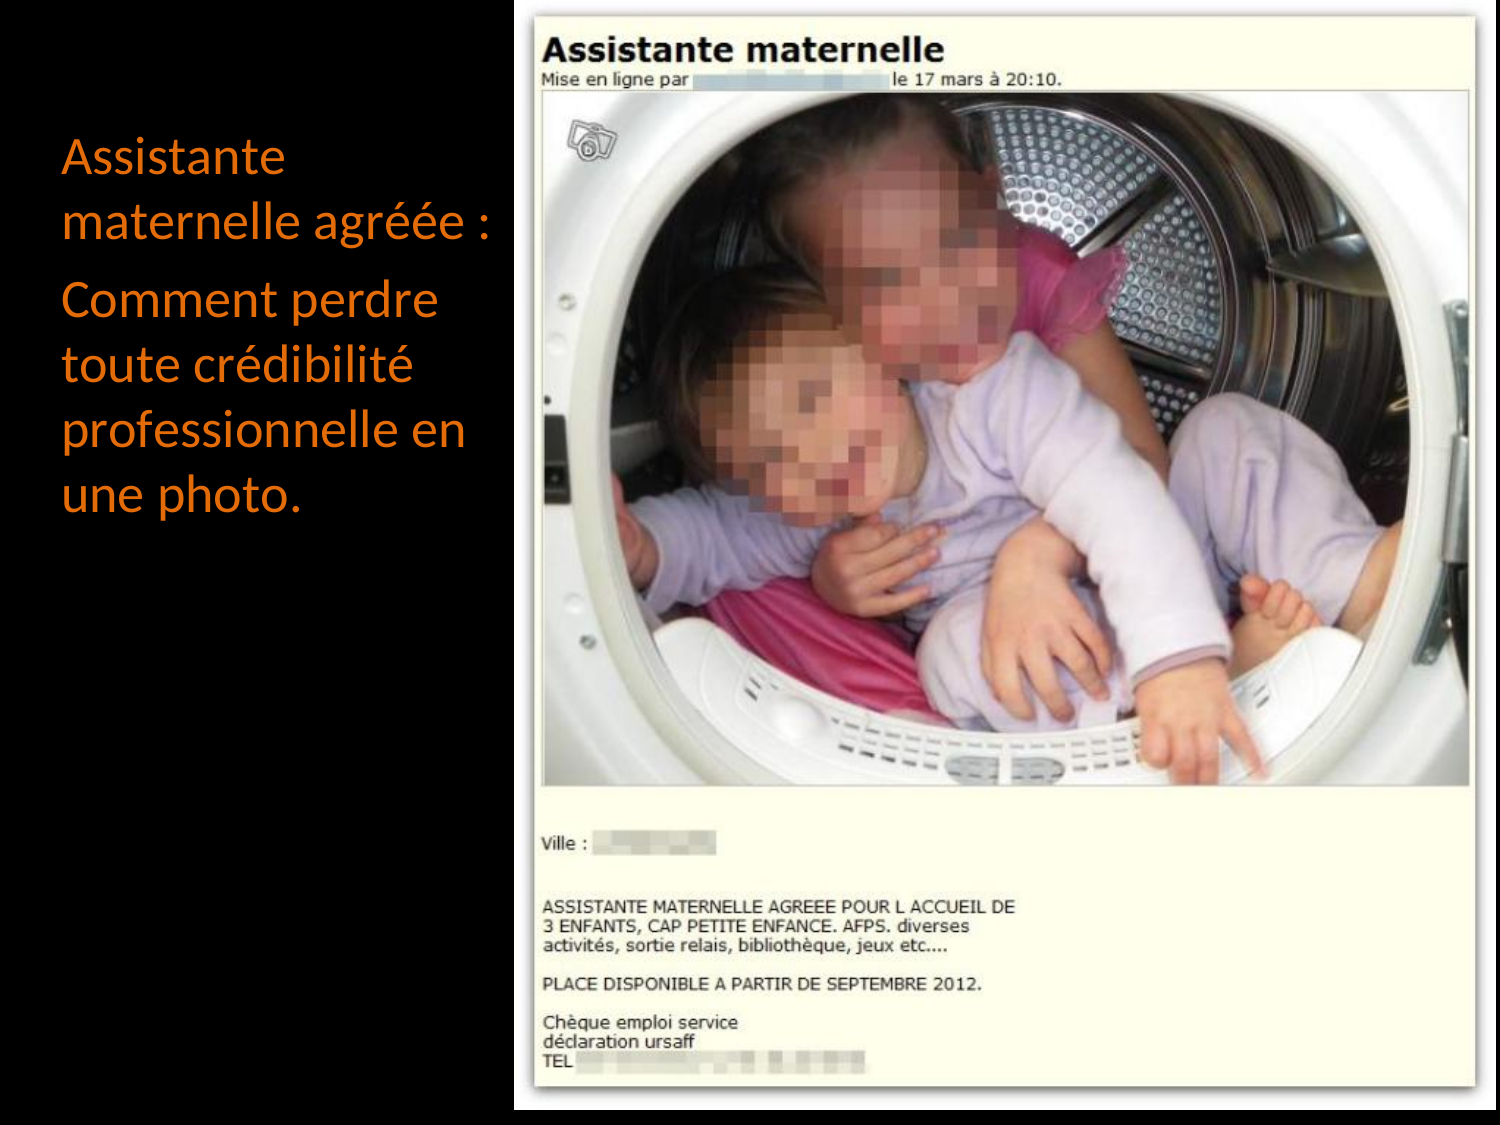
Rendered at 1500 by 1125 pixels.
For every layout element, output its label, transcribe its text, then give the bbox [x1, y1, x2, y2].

list Assistante maternelle agréée : Comment perdre toute crédibilité professionnelle en une photo. [46, 112, 514, 643]
picture [514, 0, 1496, 1110]
